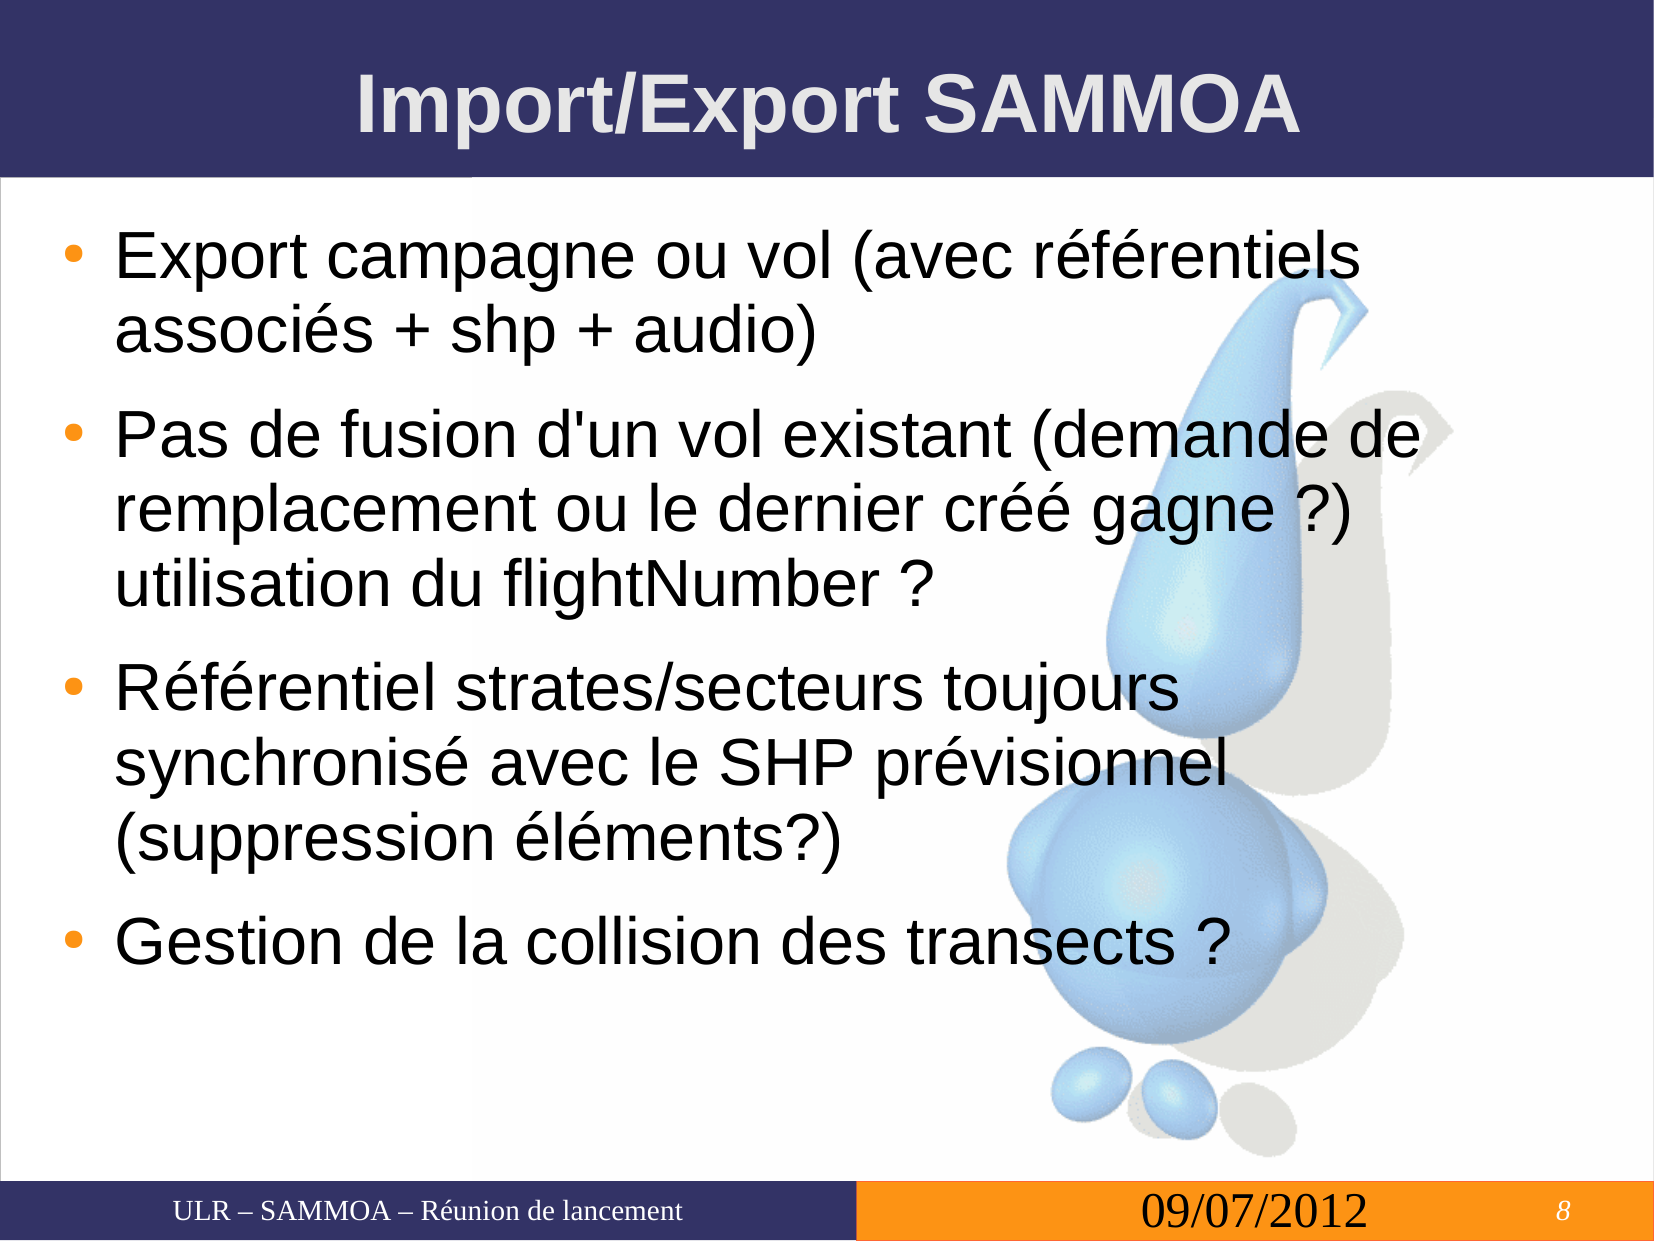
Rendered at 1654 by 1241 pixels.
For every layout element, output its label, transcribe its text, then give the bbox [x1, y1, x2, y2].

picture [472, 178, 1654, 1181]
list Export campagne ou vol (avec référentiels associés + shp + audio) Pas de fusion d'un vol existant (demande de remplacement ou le dernier créé gagne ?) utilisation du flightNumber ? Référentiel strates/secteurs toujours synchronisé avec le SHP prévisionnel (suppression éléments?) Gestion de la collision des transects ? [44, 217, 1550, 1150]
title Import/Export SAMMOA [123, 0, 1536, 208]
